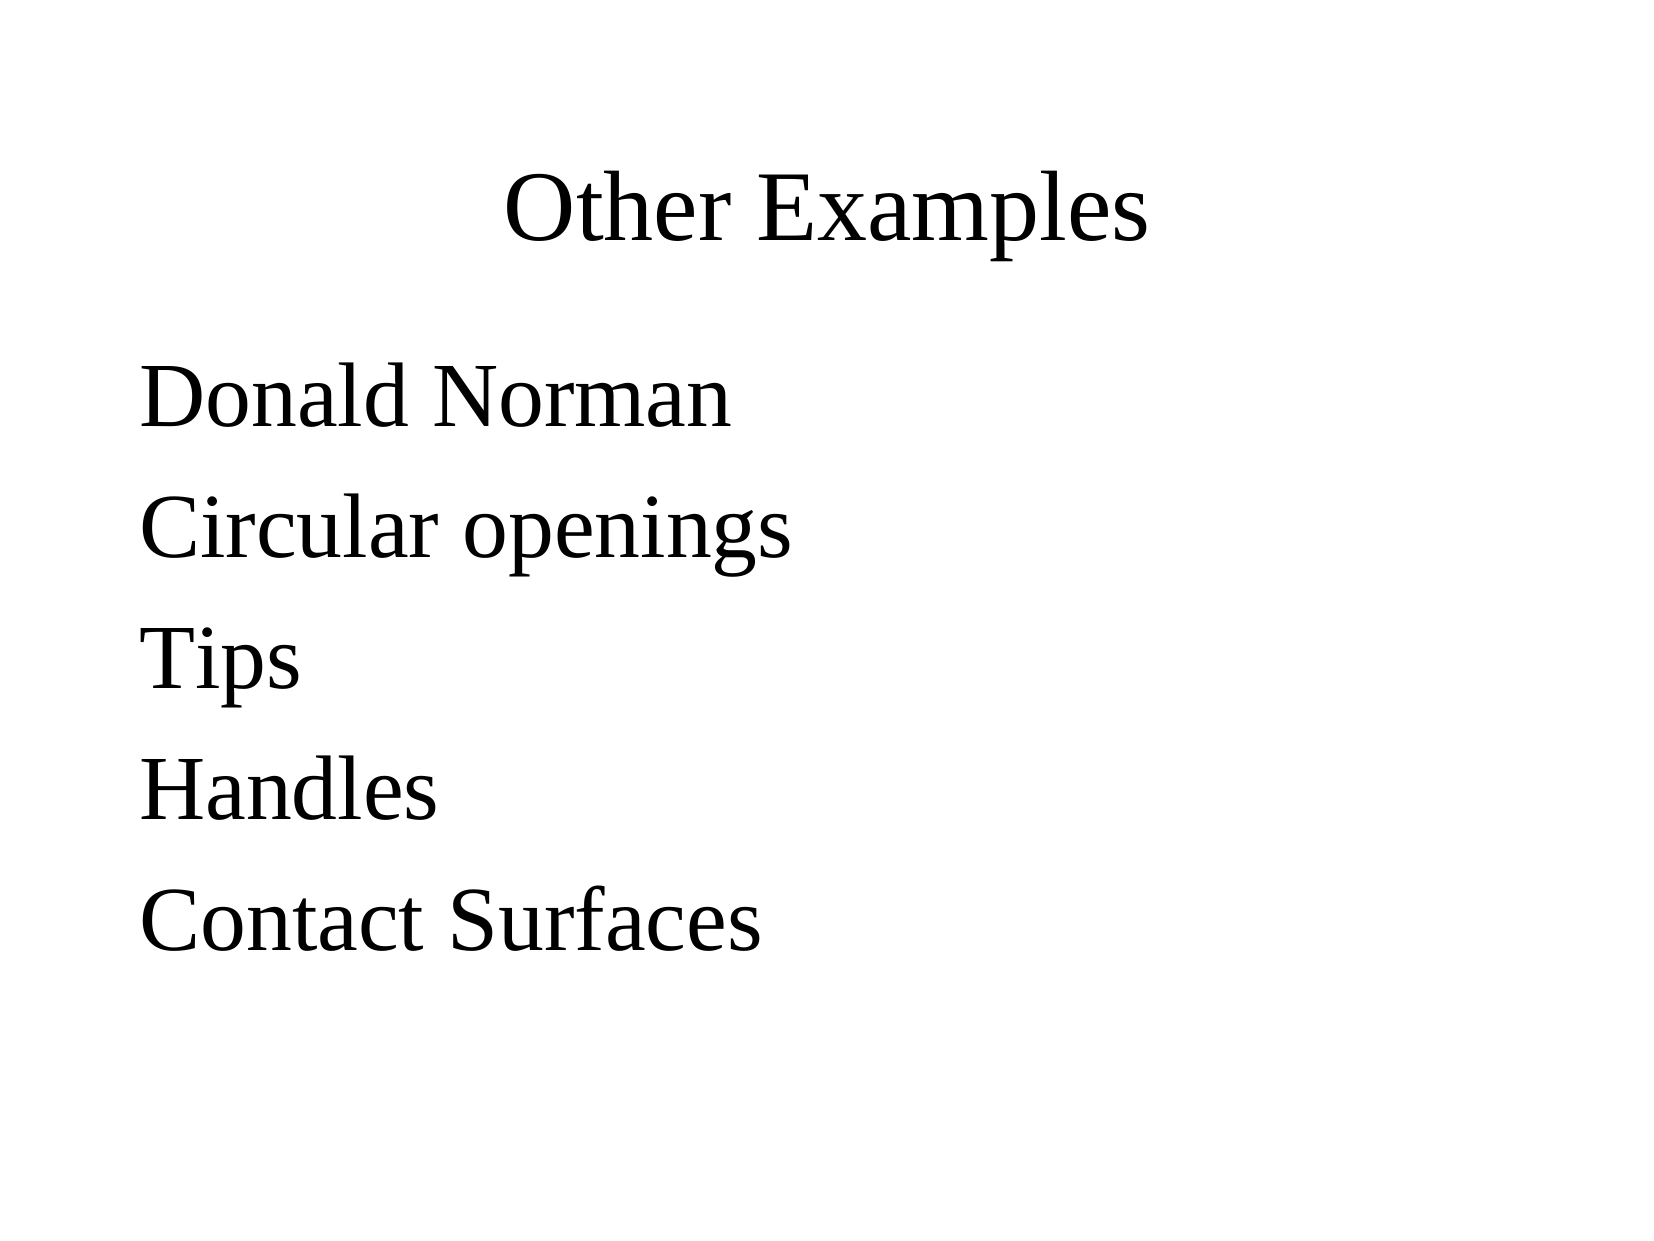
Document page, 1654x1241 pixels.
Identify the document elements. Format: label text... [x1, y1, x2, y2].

list Donald Norman Circular openings Tips Handles Contact Surfaces [121, 344, 1534, 1127]
title Other Examples [121, 102, 1534, 311]
